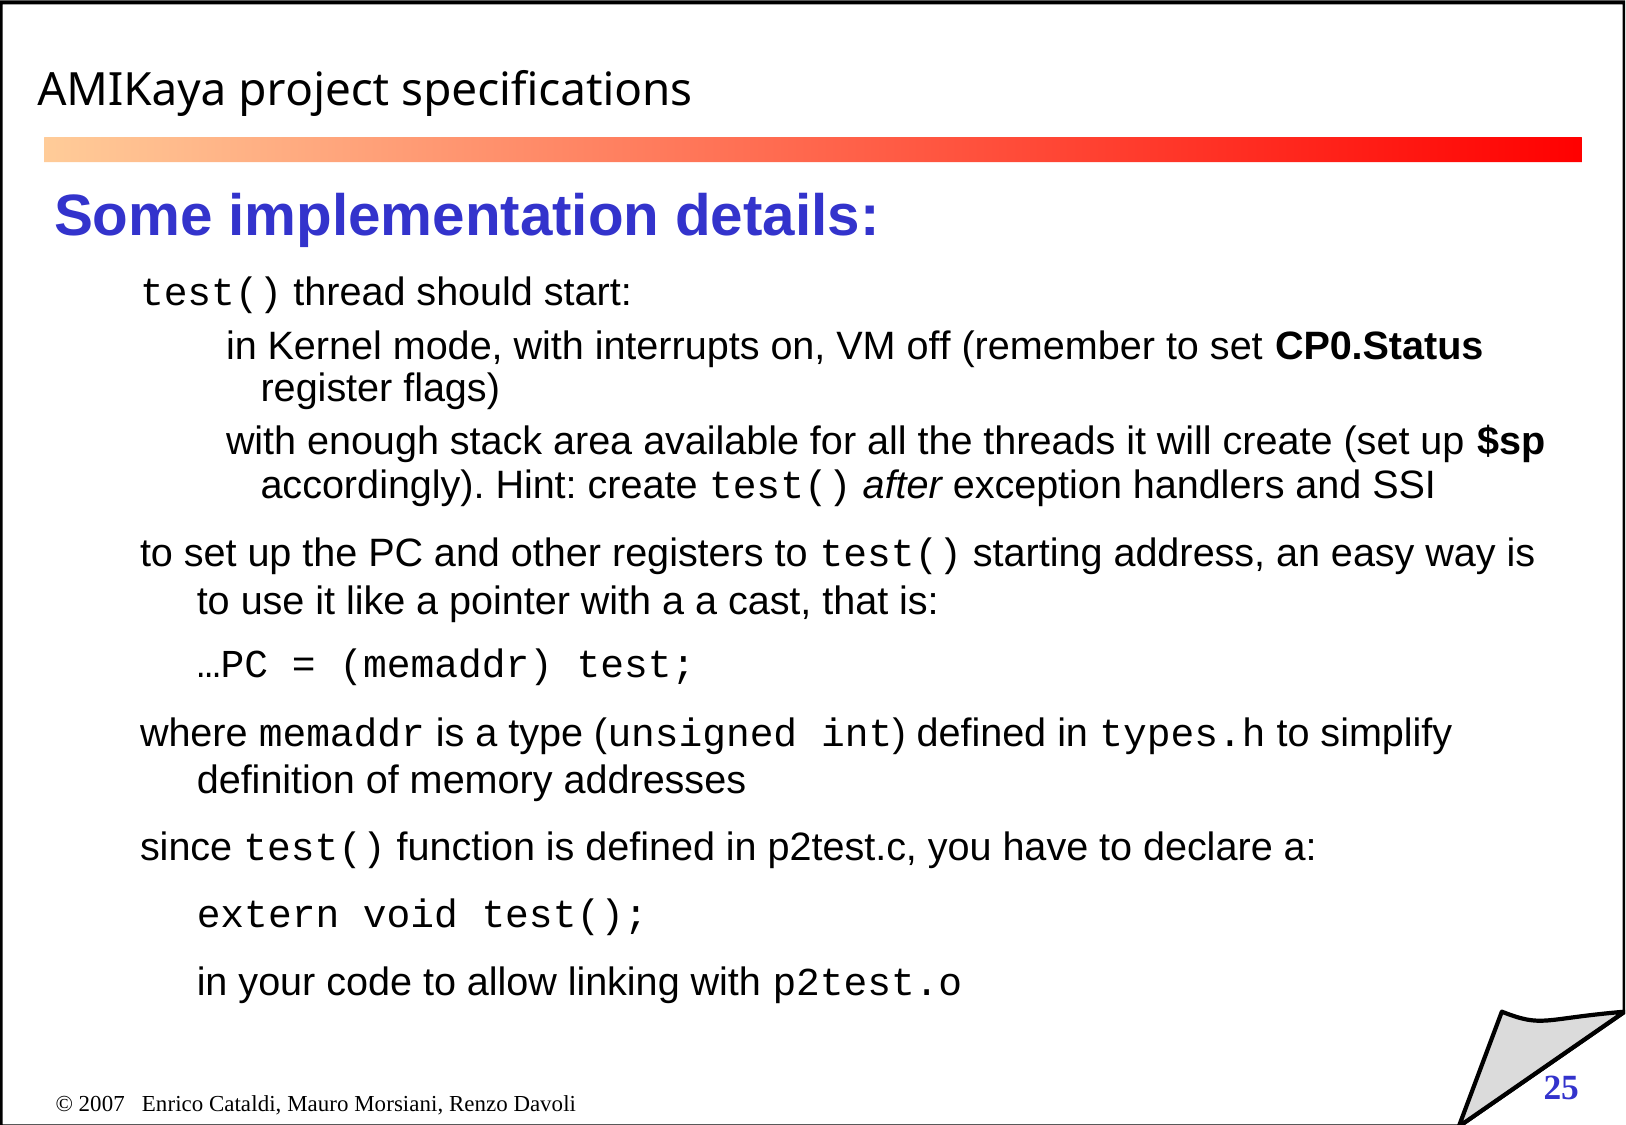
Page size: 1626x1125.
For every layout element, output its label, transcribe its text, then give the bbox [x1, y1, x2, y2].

list Some implementation details: test() thread should start: in Kernel mode, with interrupts on, VM off (remember to set CP0.Status register flags) with enough stack area available for all the threads it will create (set up $sp accordingly). Hint: create test() after exception handlers and SSI to set up the PC and other registers to test() starting address, an easy way is to use it like a pointer with a a cast, that is: …PC = (memaddr) test; where memaddr is a type (unsigned int) defined in types.h to simplify definition of memory addresses since test() function is defined in p2test.c, you have to declare a: extern void test(); in your code to allow linking with p2test.o [54, 187, 1571, 1124]
title AMIKaya project specifications [37, 44, 1588, 131]
